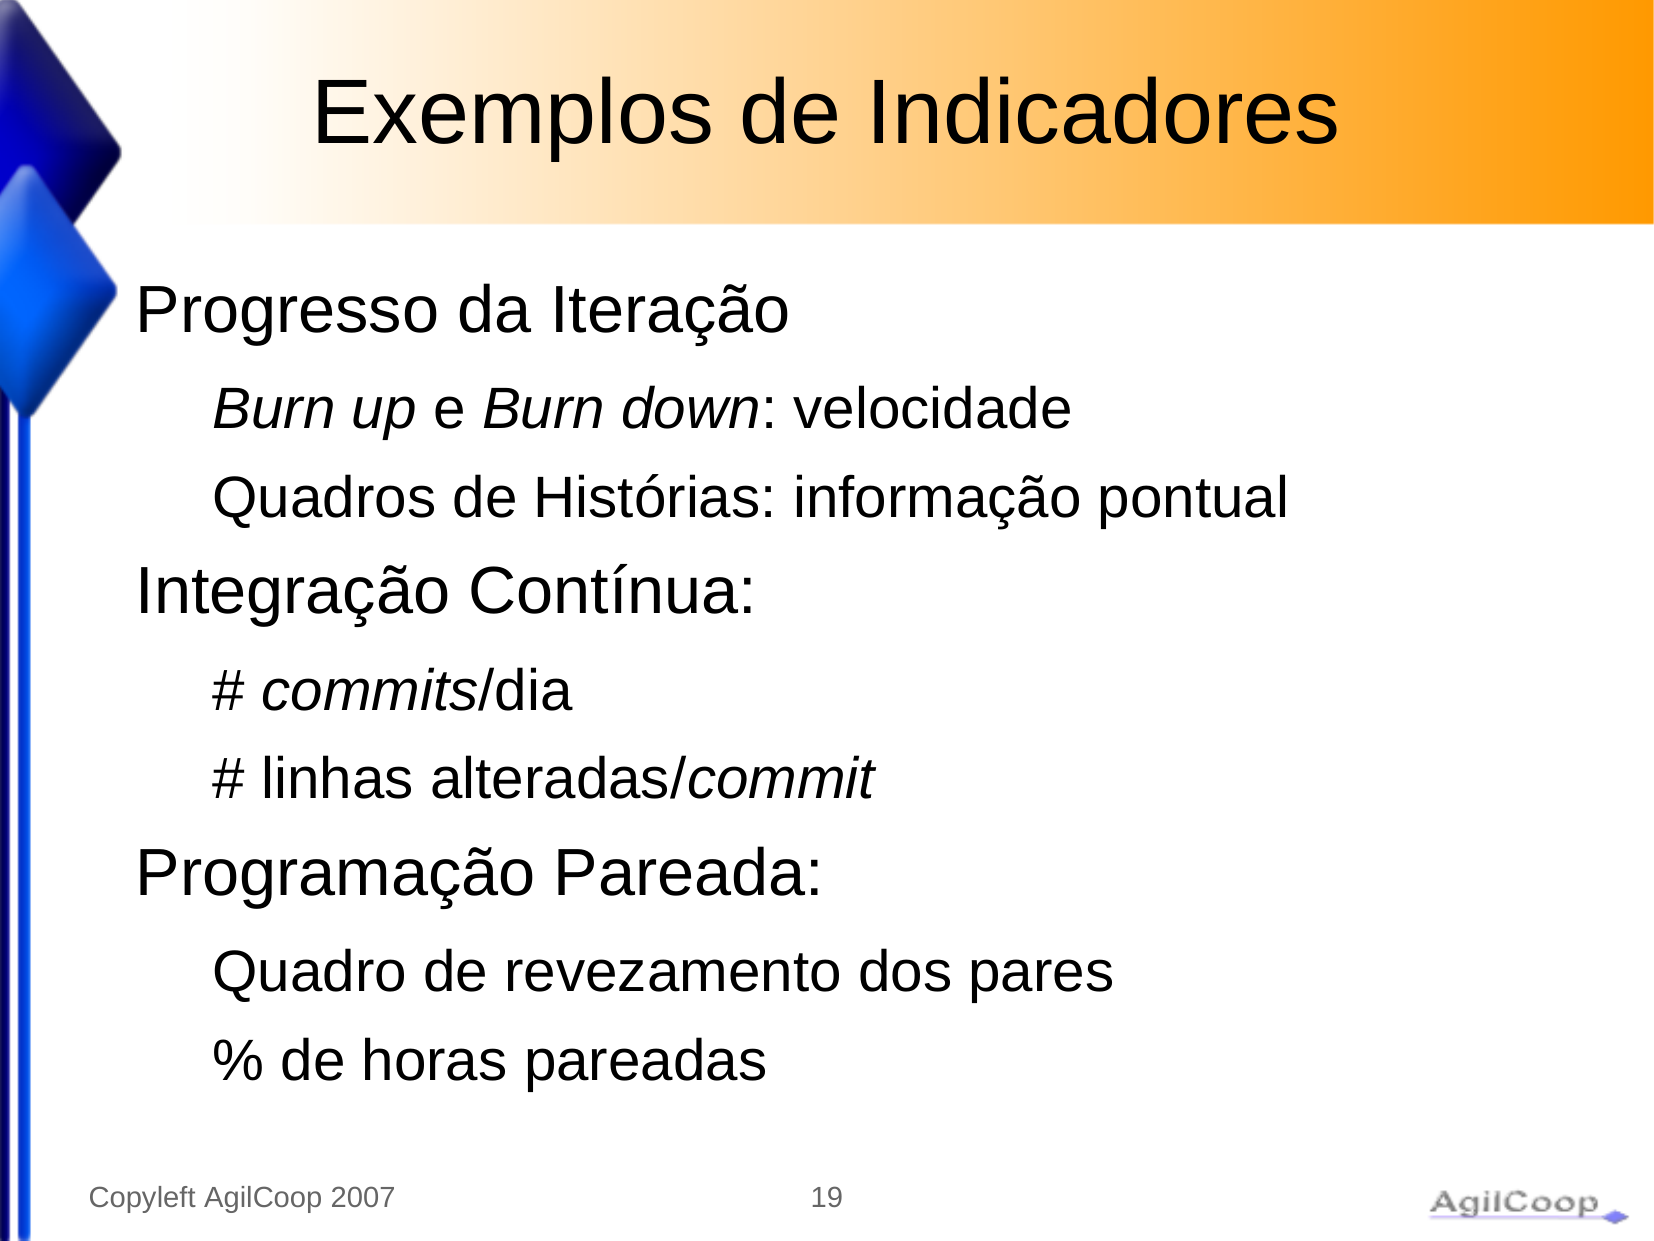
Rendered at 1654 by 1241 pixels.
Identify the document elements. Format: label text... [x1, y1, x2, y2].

picture [0, 0, 1654, 1241]
list Progresso da Iteração Burn up e Burn down: velocidade Quadros de Histórias: informação pontual Integração Contínua: # commits/dia # linhas alteradas/commit Programação Pareada: Quadro de revezamento dos pares % de horas pareadas [118, 271, 1607, 1123]
title Exemplos de Indicadores [82, 8, 1571, 216]
